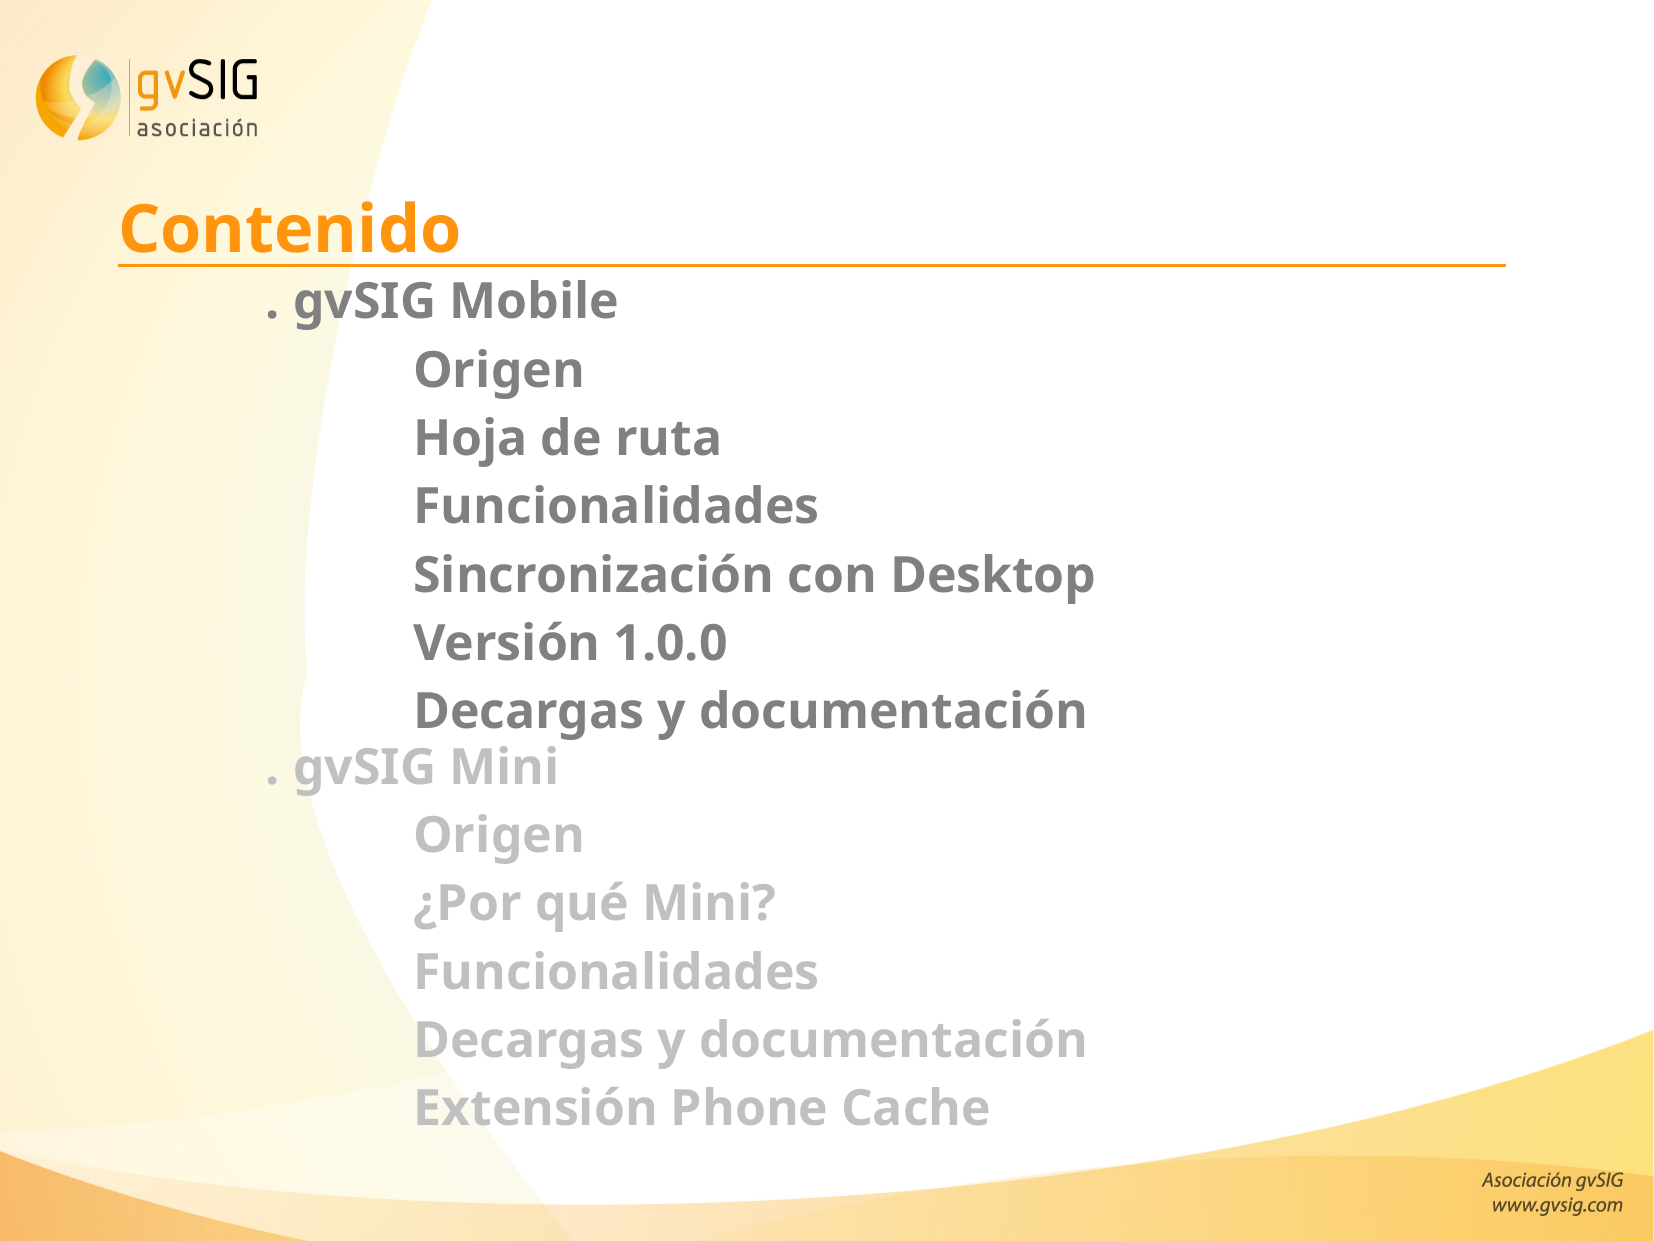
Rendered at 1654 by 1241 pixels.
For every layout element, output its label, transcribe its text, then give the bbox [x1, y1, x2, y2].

picture [0, 0, 1654, 1241]
title . gvSIG Mini Origen ¿Por qué Mini? Funcionalidades Decargas y documentación Extensión Phone Cache [265, 760, 1506, 1111]
title . gvSIG Mobile Origen Hoja de ruta Funcionalidades Sincronización con Desktop Versión 1.0.0 Decargas y documentación [265, 300, 1329, 709]
title Contenido [118, 177, 1607, 276]
